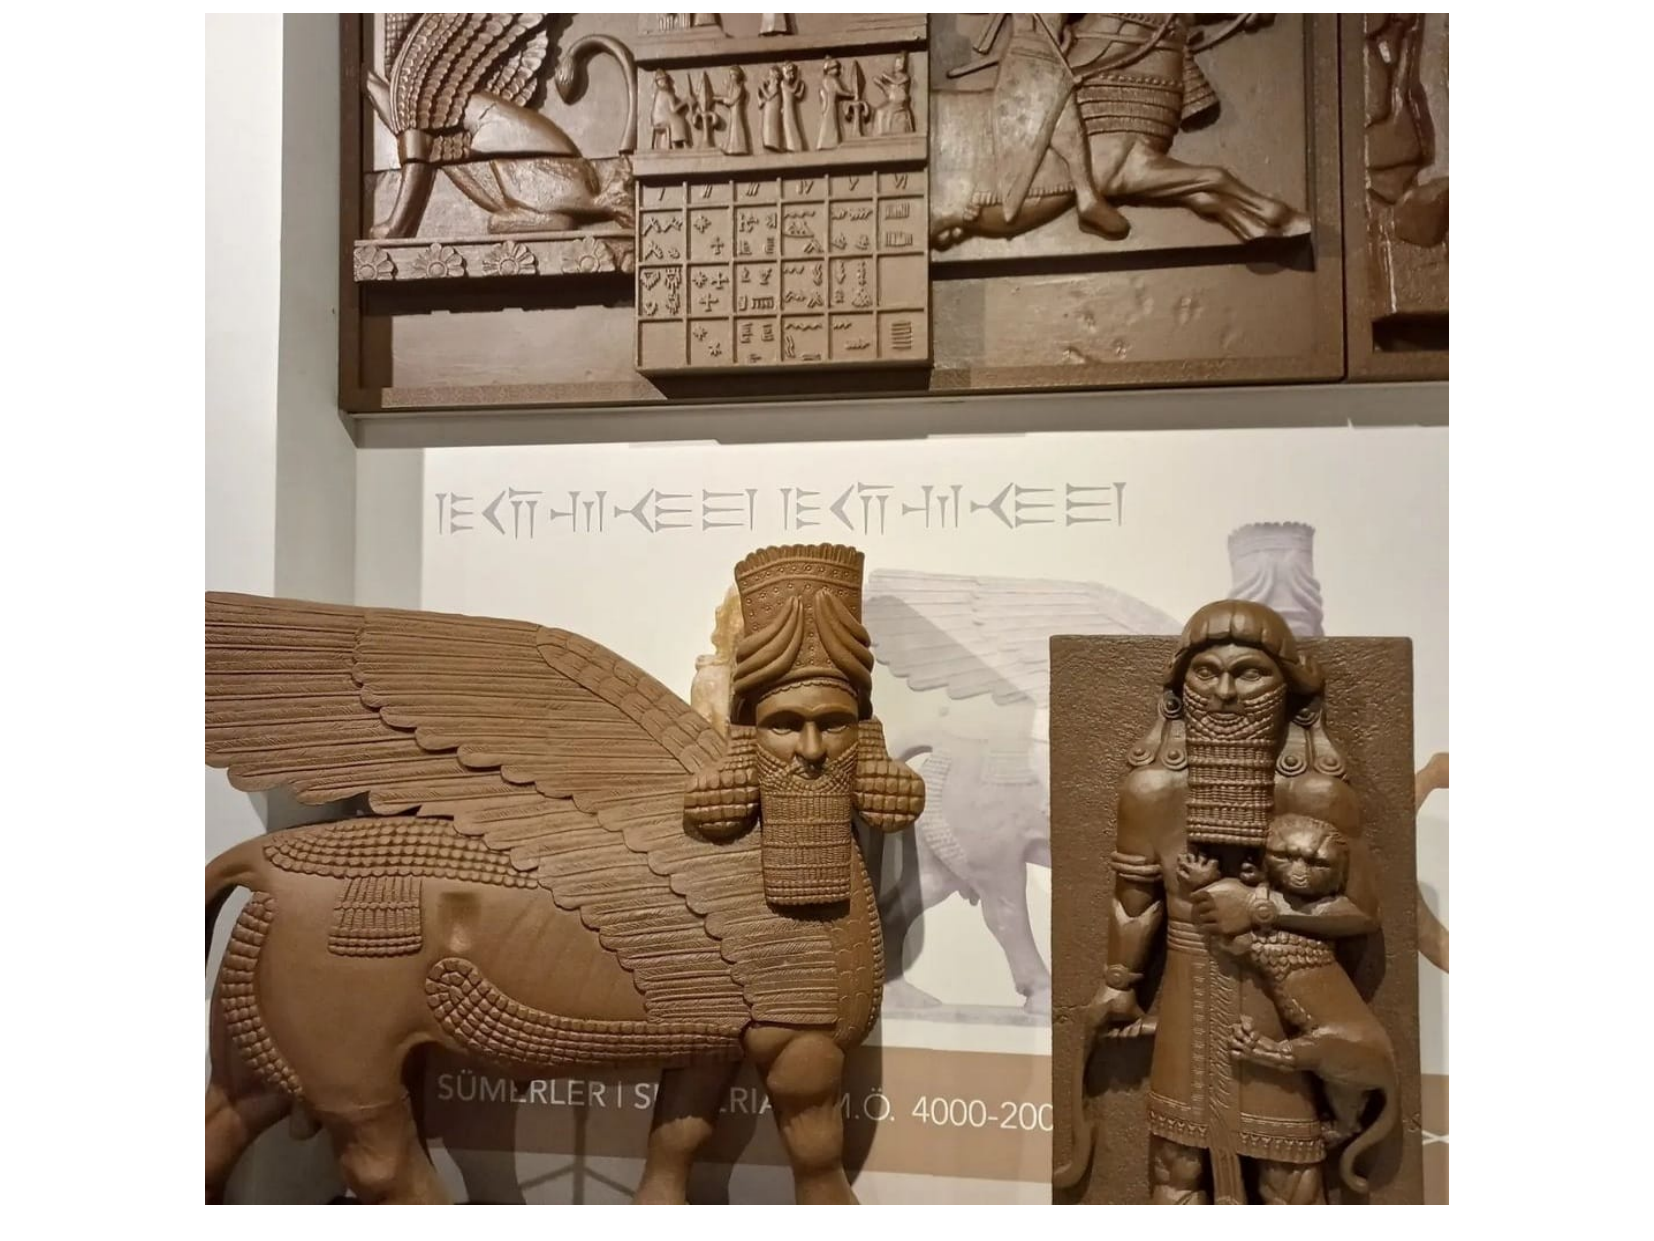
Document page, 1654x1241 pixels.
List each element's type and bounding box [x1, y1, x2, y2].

picture [205, 13, 1449, 1205]
